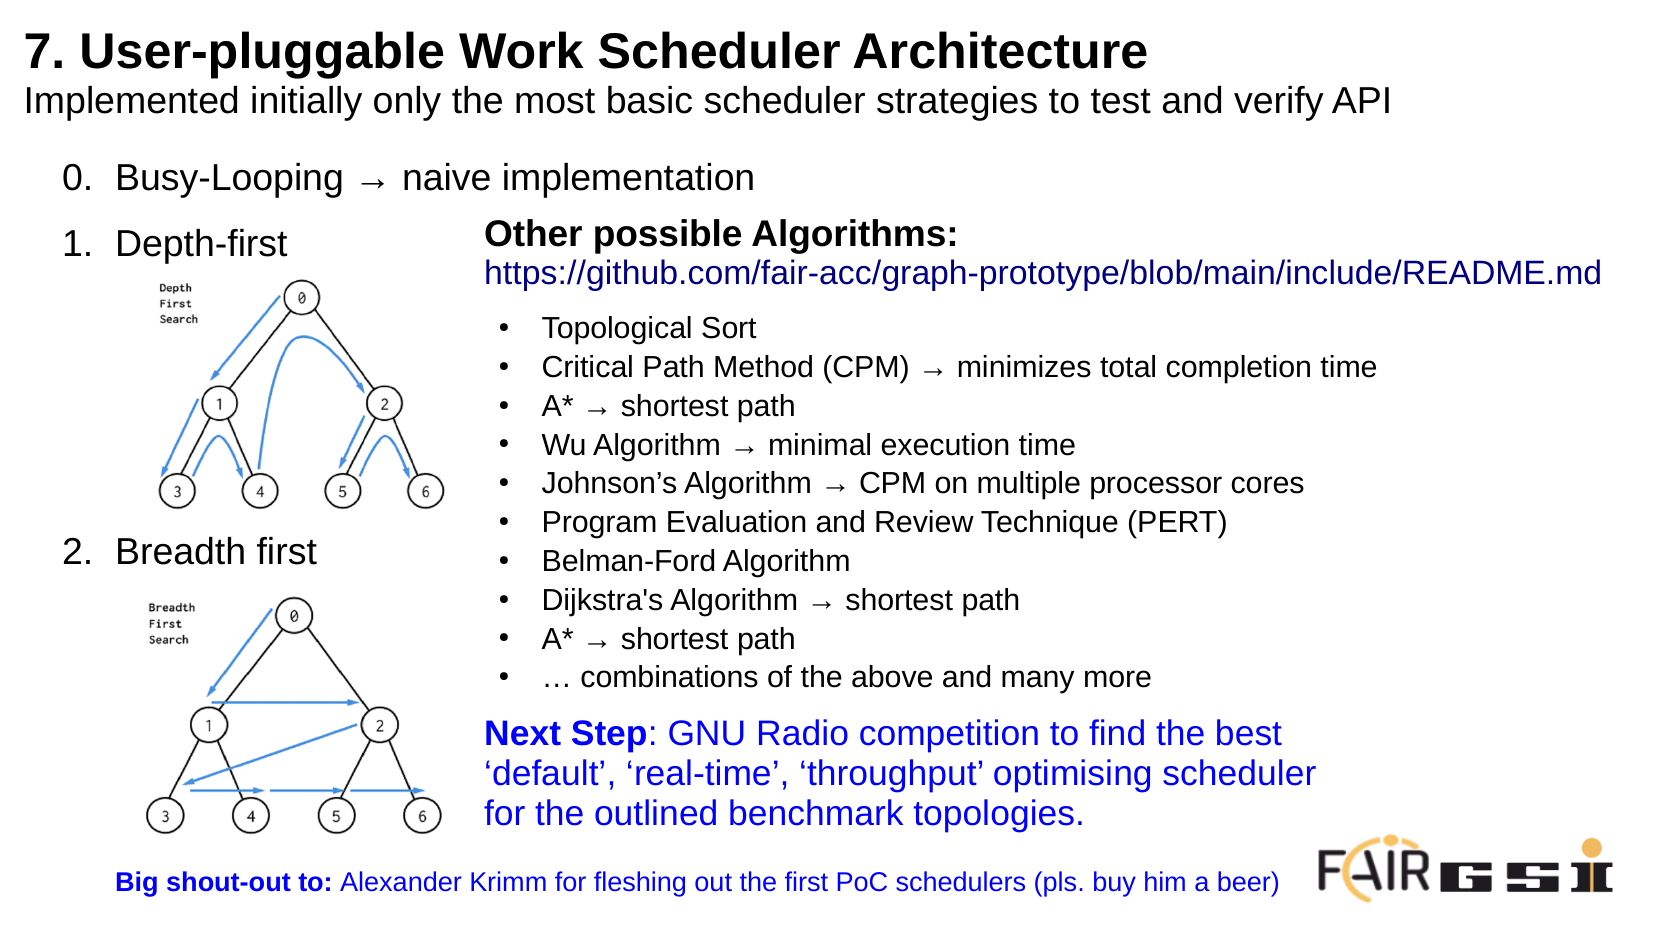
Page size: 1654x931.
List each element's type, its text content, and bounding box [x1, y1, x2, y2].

picture [141, 265, 461, 534]
text_box Big shout-out to: Alexander Krimm for fleshing out the first PoC schedulers (pls. buy him a beer) [100, 859, 1309, 905]
list Busy-Looping → naive implementation Depth-first Breadth first [44, 156, 1610, 827]
picture [134, 582, 454, 859]
title 7. User-pluggable Work Scheduler Architecture Implemented initially only the most basic scheduler strategies to test and verify API [23, 5, 1638, 139]
picture [1318, 836, 1430, 904]
picture [1439, 836, 1615, 895]
list Other possible Algorithms: https://github.com/fair-acc/graph-prototype/blob/main/include/README.md Topological Sort Critical Path Method (CPM) → minimizes total completion time A* → shortest path Wu Algorithm → minimal execution time Johnson’s Algorithm → CPM on multiple processor cores Program Evaluation and Review Technique (PERT) Belman-Ford Algorithm Dijkstra's Algorithm → shortest path A* → shortest path … combinations of the above and many more Next Step: GNU Radio competition to find the best ‘default’, ‘real-time’, ‘throughput’ optimising scheduler for the outlined benchmark topologies. [484, 212, 1654, 836]
